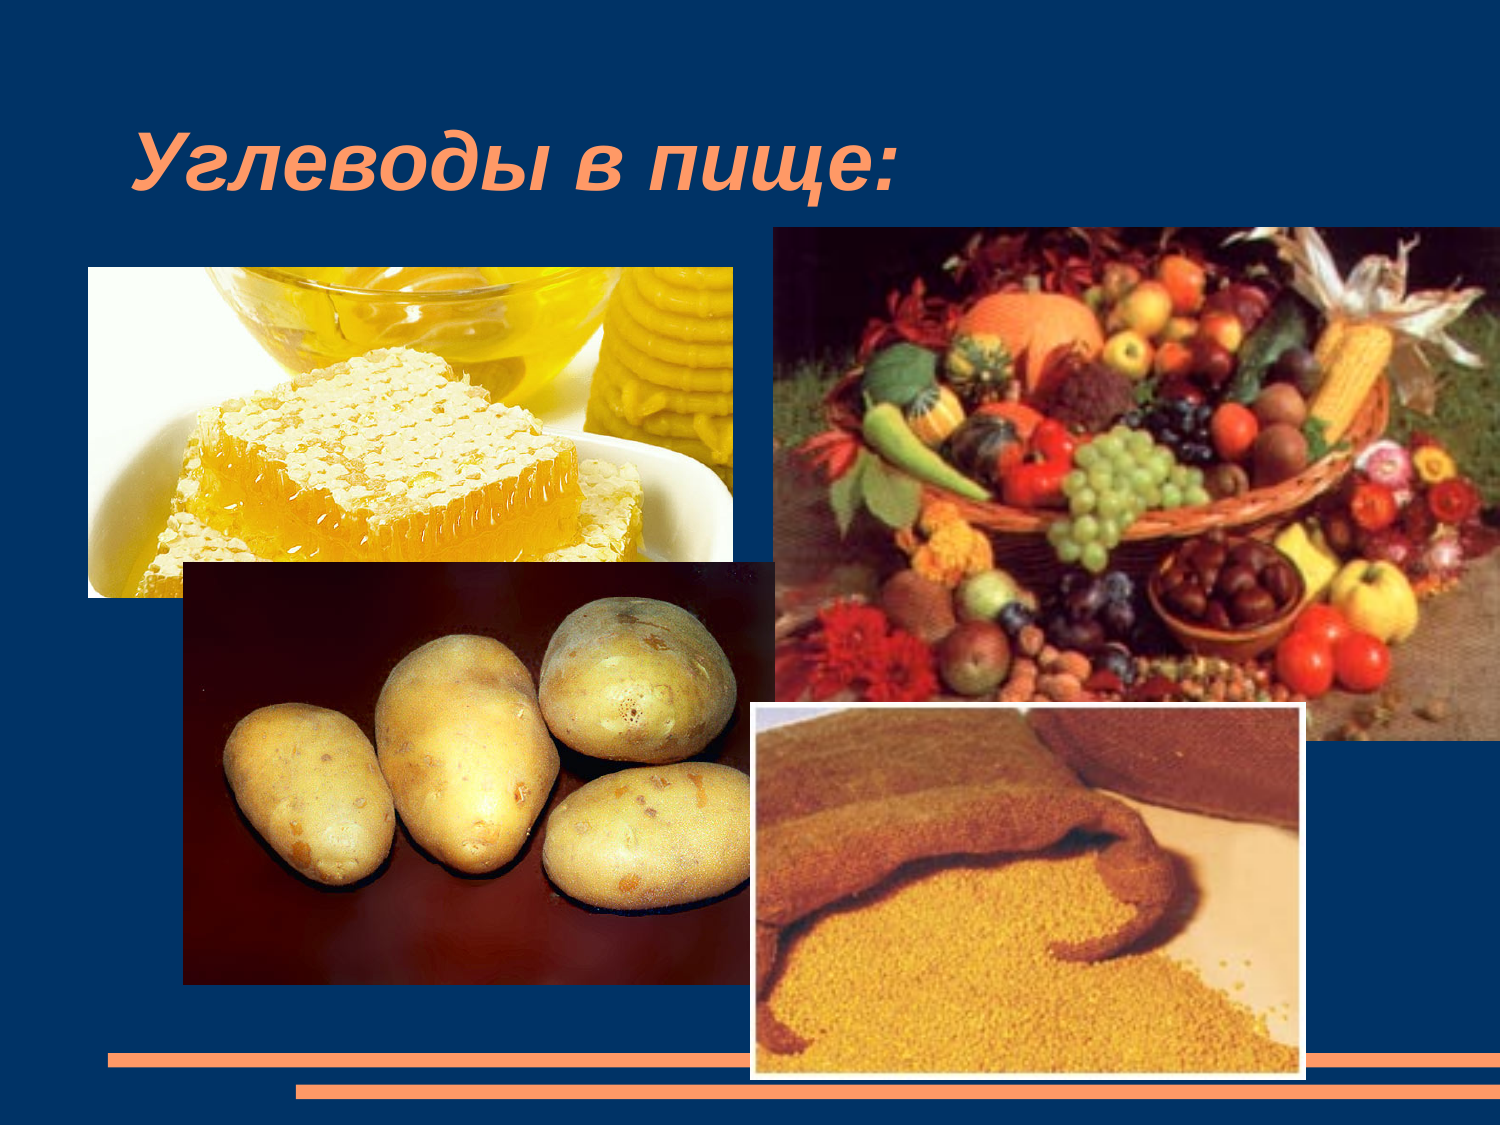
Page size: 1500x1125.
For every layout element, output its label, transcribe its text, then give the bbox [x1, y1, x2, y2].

title Углеводы в пище: [75, 40, 1451, 276]
picture [88, 227, 1500, 1080]
